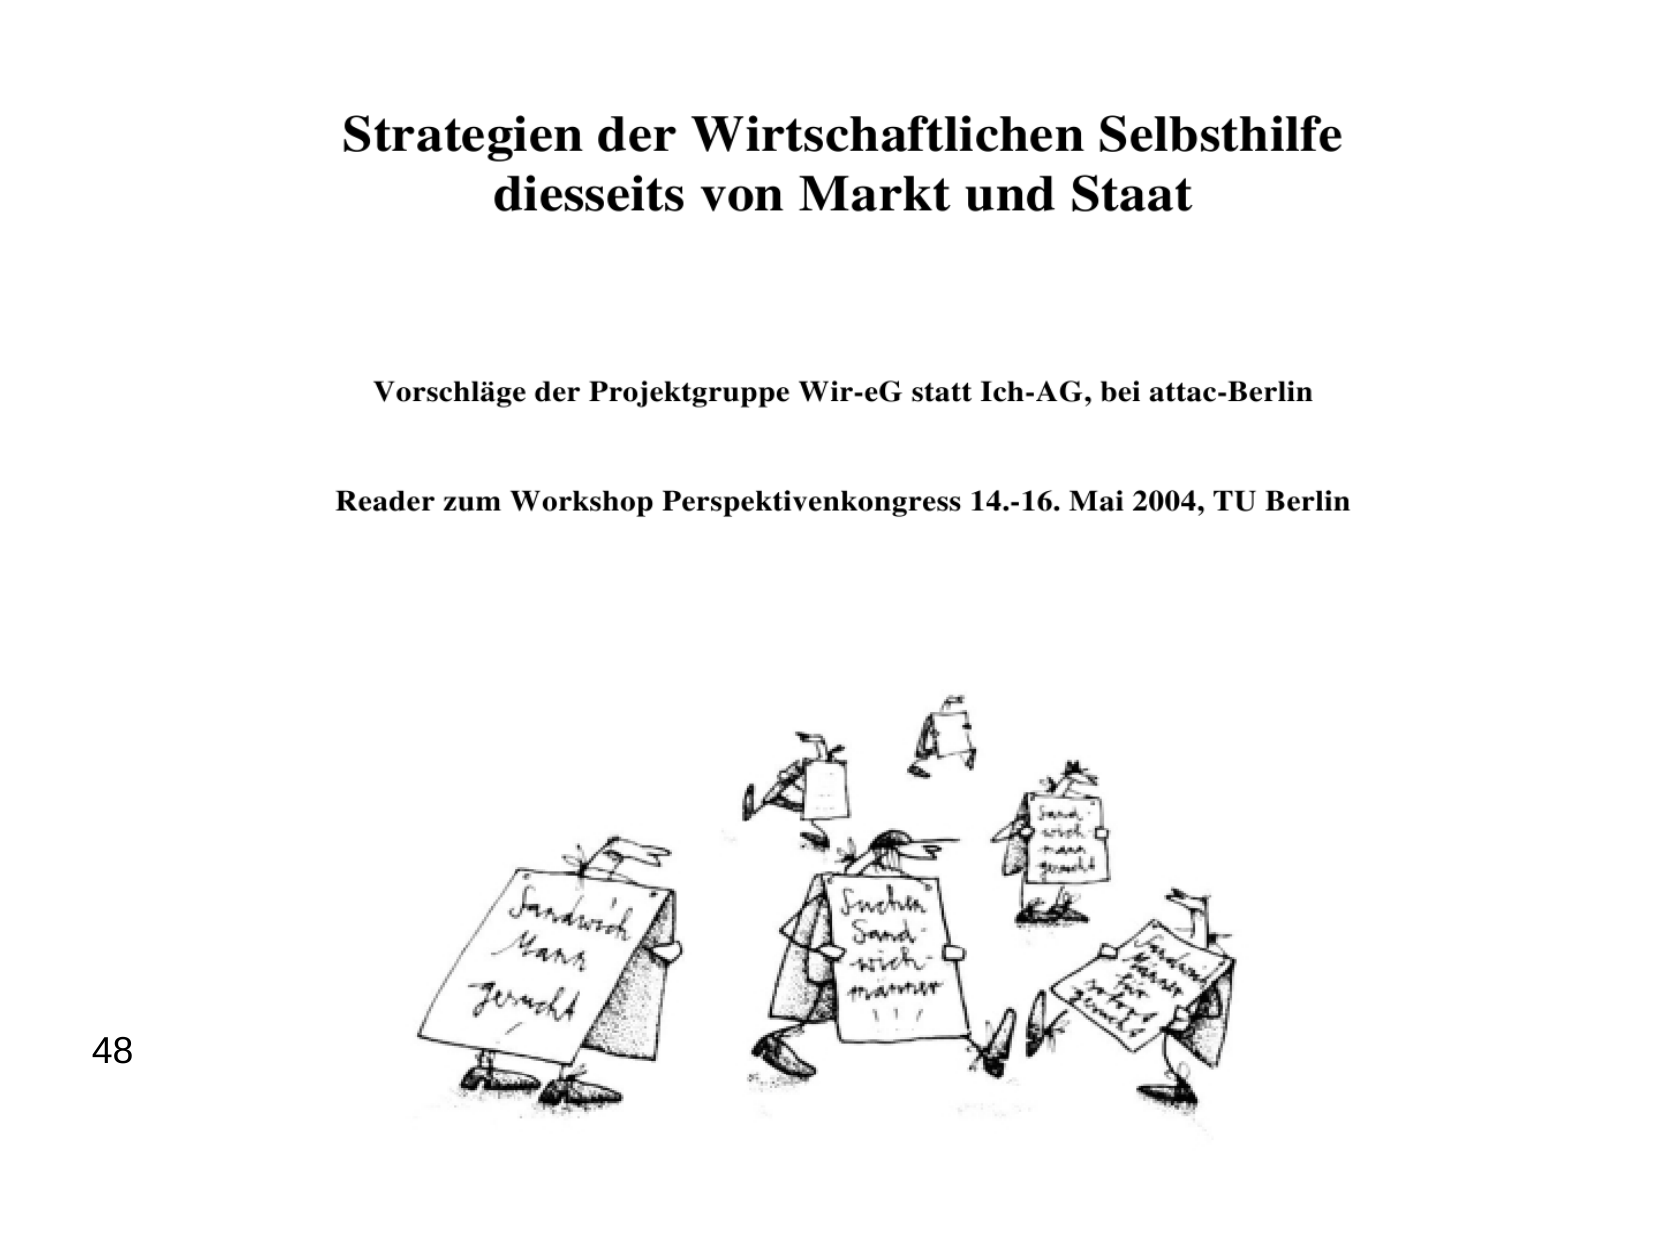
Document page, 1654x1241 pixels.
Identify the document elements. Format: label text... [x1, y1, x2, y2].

text_box <Nummer> [77, 1022, 295, 1093]
picture [279, 88, 1375, 1152]
